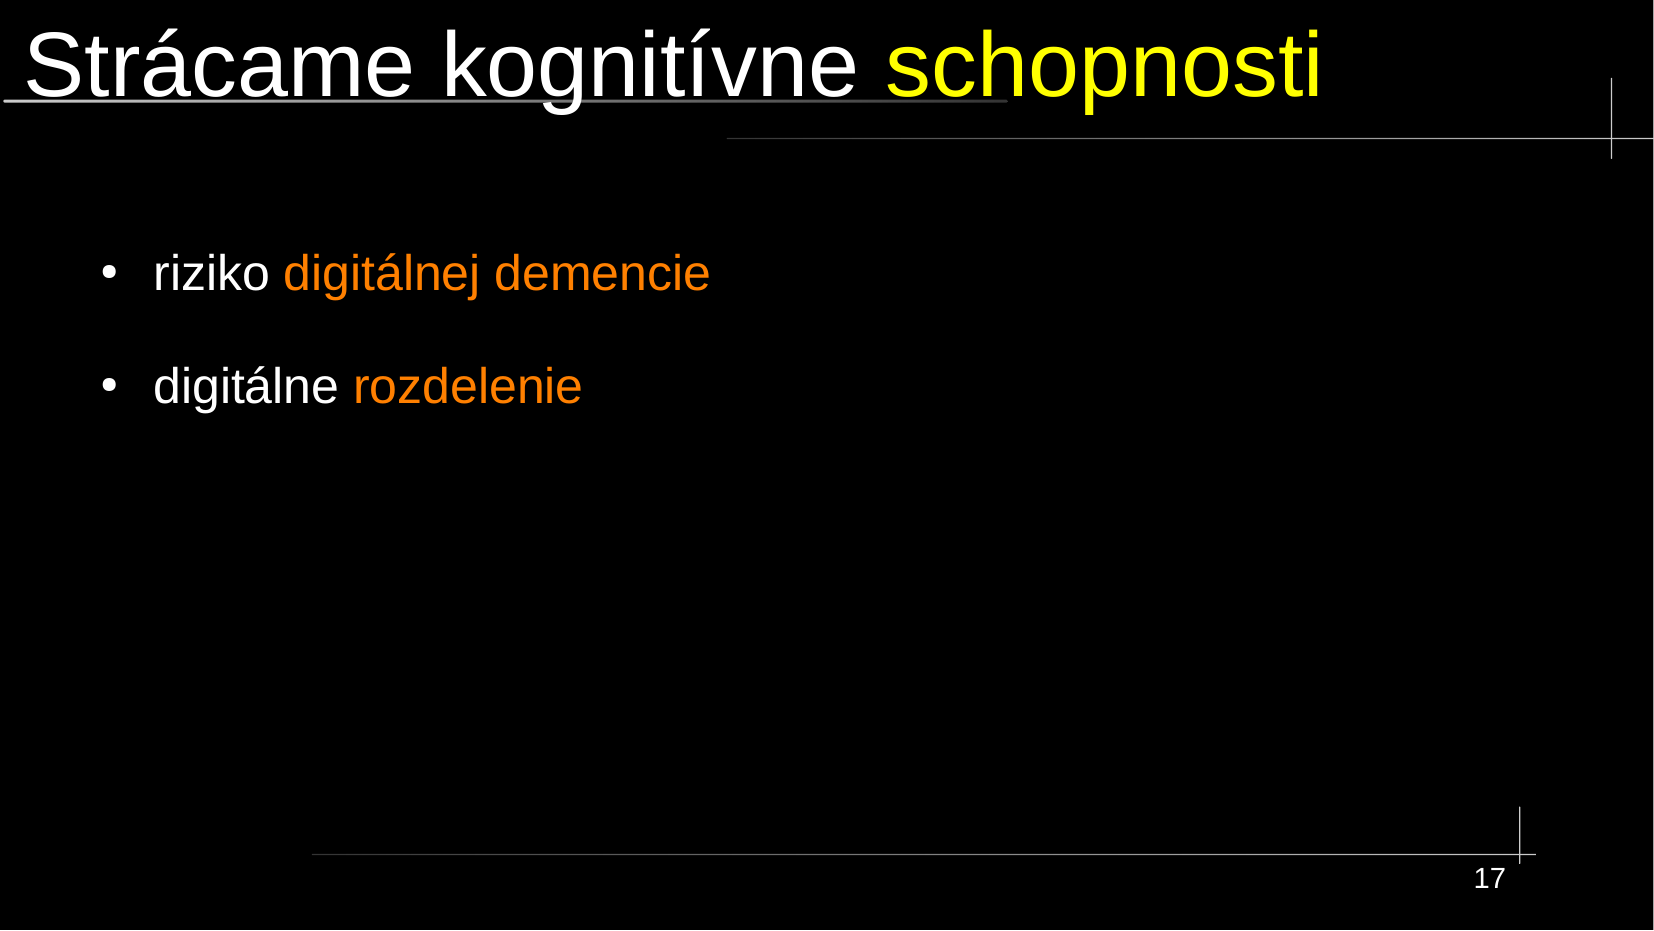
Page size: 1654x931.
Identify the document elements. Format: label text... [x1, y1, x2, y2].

title Strácame kognitívne schopnosti [23, 11, 1589, 119]
list riziko digitálnej demencie digitálne rozdelenie [82, 217, 1571, 758]
